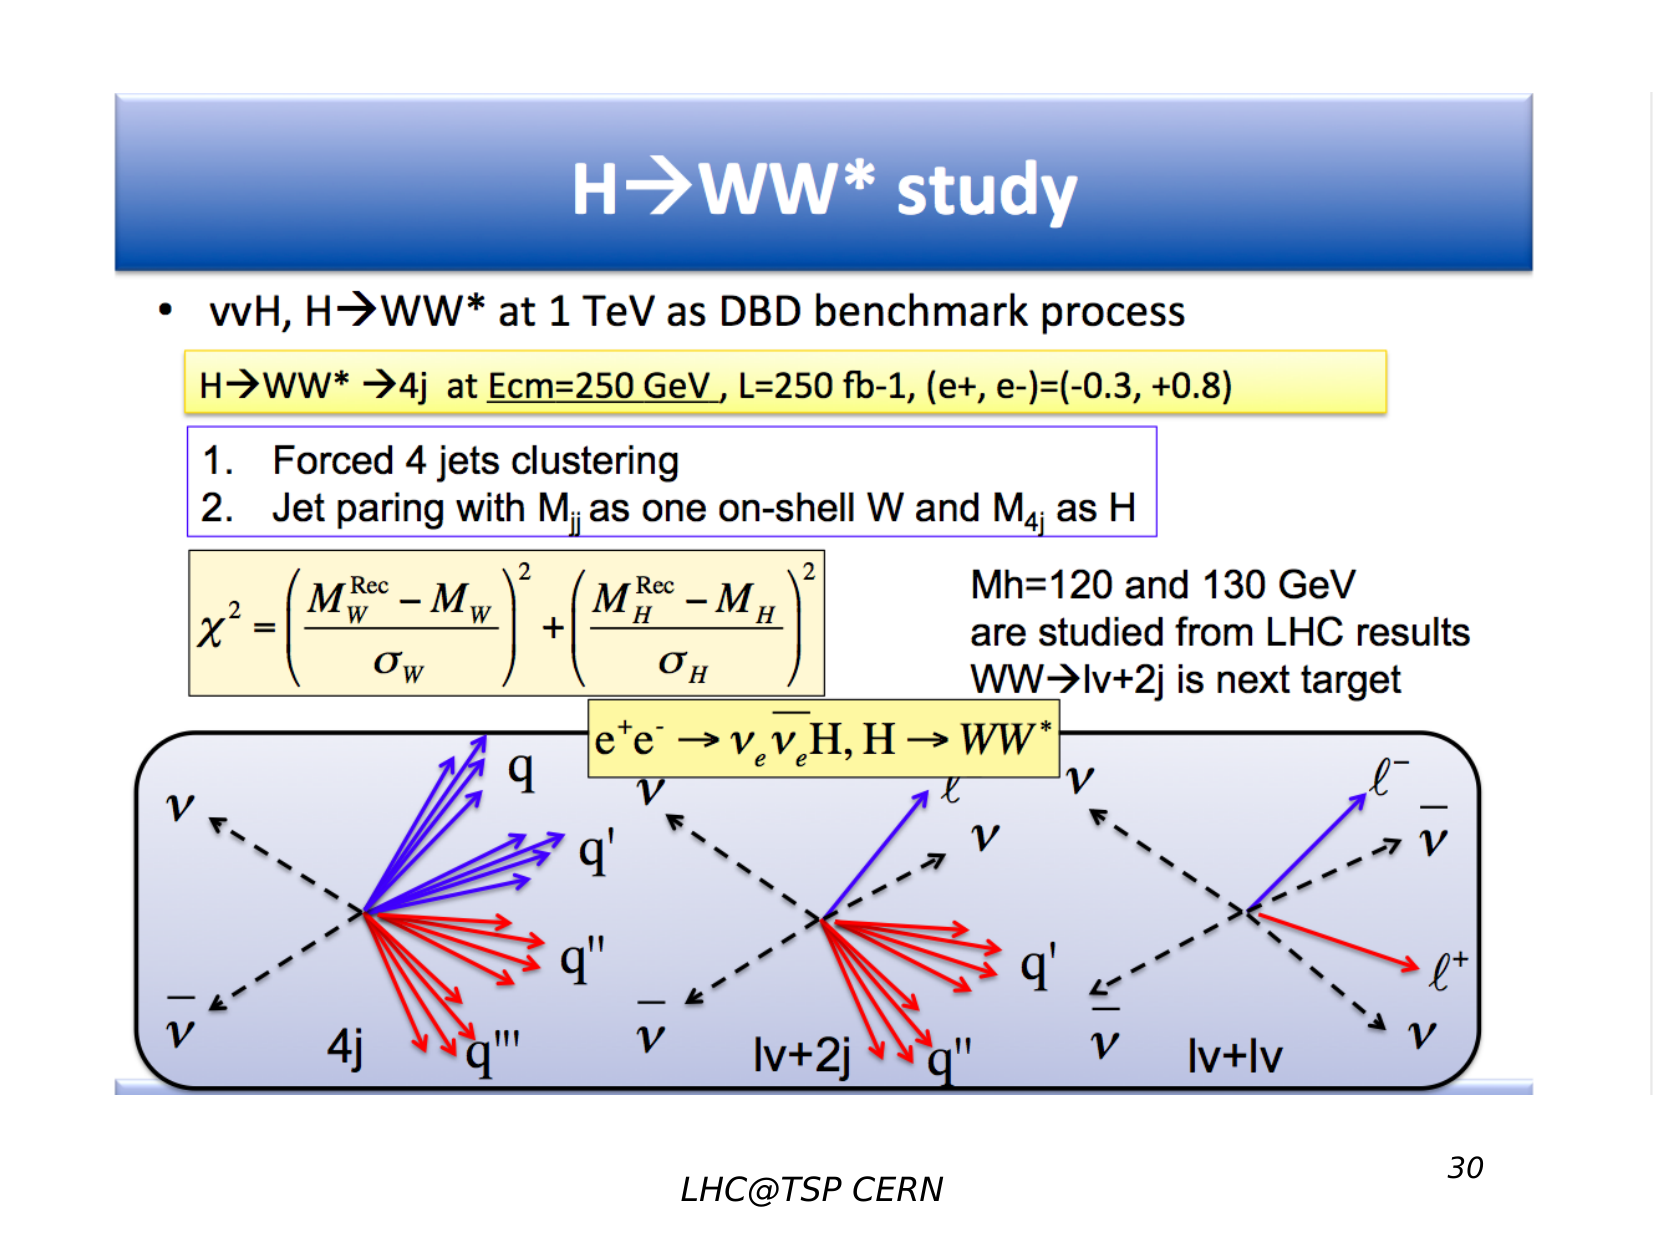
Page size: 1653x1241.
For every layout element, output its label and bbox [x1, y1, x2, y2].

picture [0, 92, 1653, 1095]
